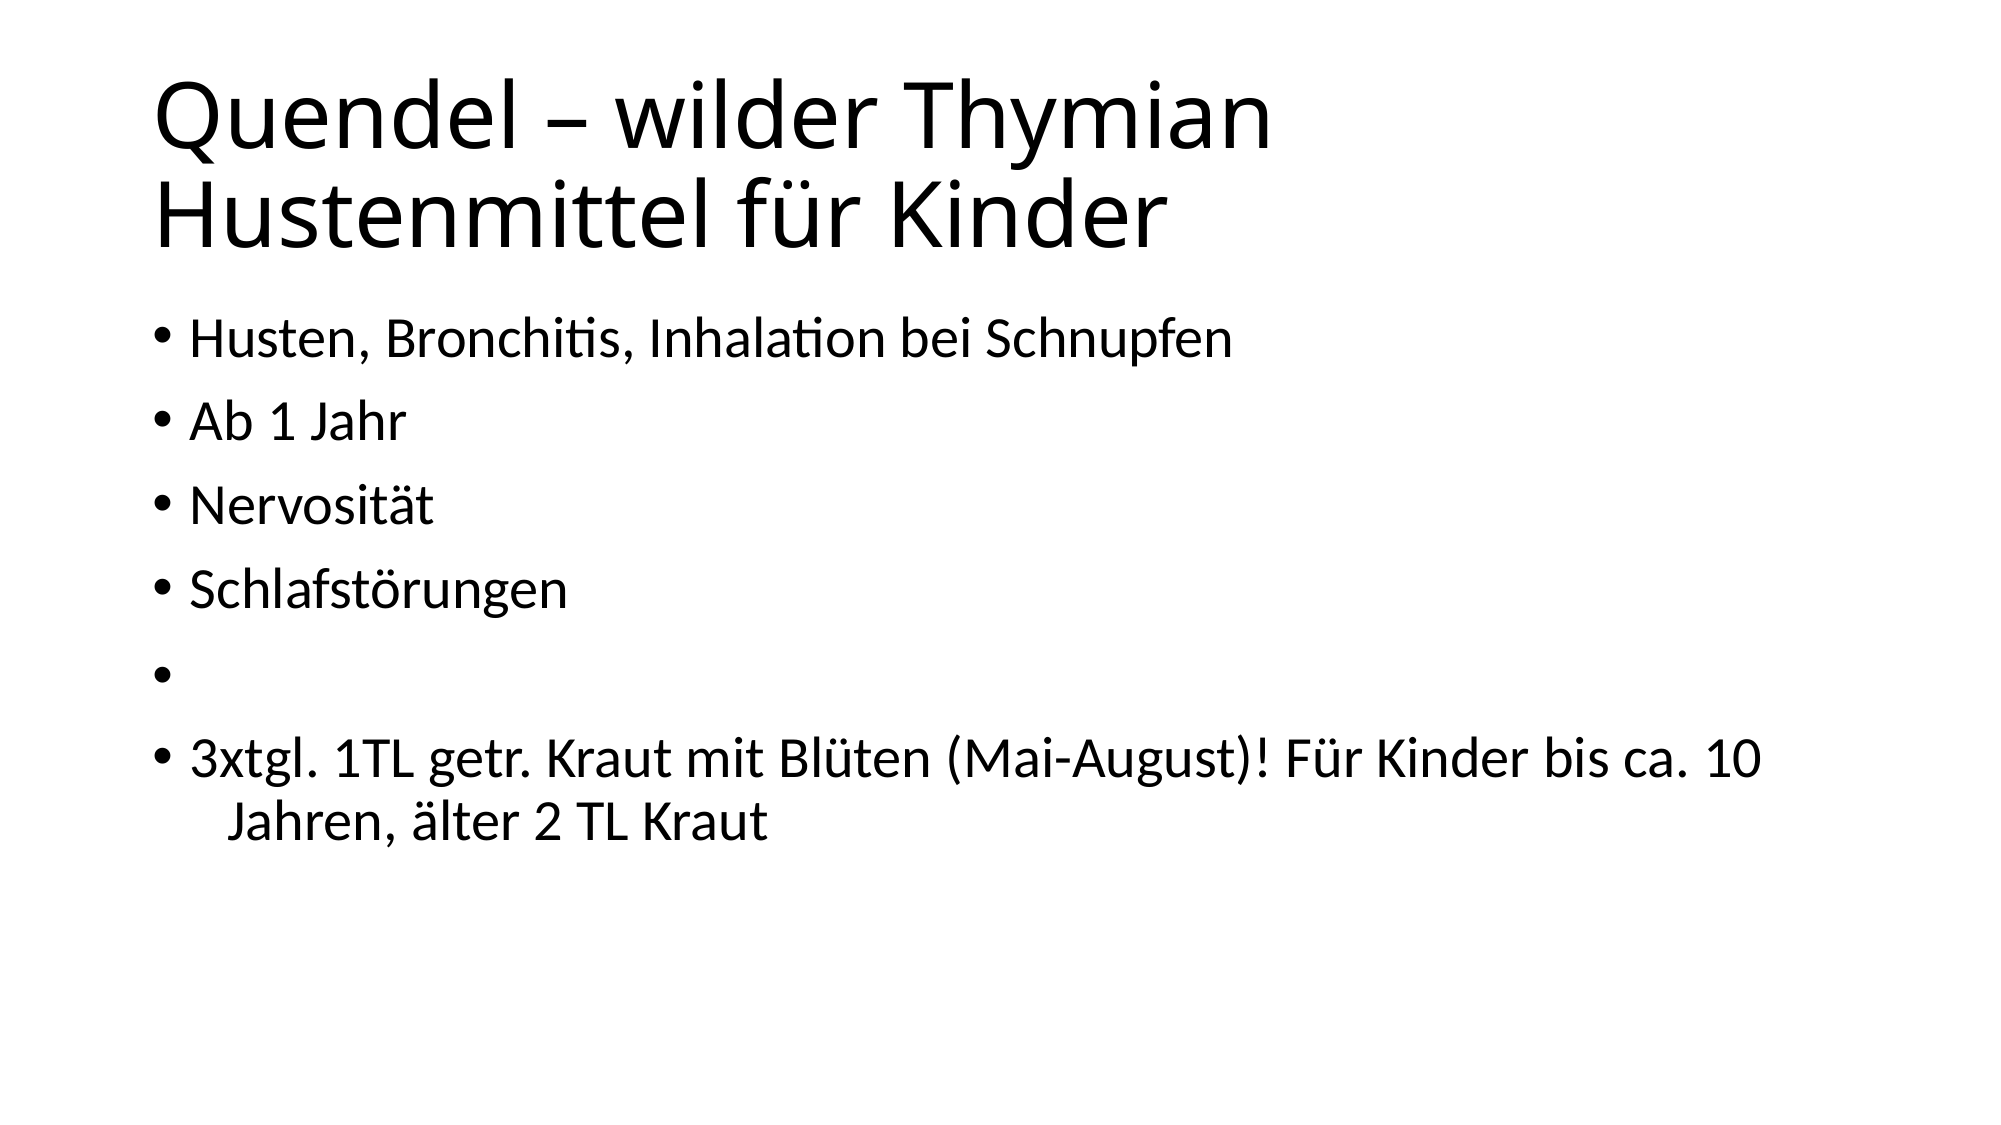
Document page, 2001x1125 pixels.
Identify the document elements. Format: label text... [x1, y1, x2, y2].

title Quendel – wilder Thymian Hustenmittel für Kinder [137, 59, 1863, 278]
list Husten, Bronchitis, Inhalation bei Schnupfen Ab 1 Jahr Nervosität Schlafstörungen 3xtgl. 1TL getr. Kraut mit Blüten (Mai-August)! Für Kinder bis ca. 10 Jahren, älter 2 TL Kraut [137, 299, 1863, 1014]
